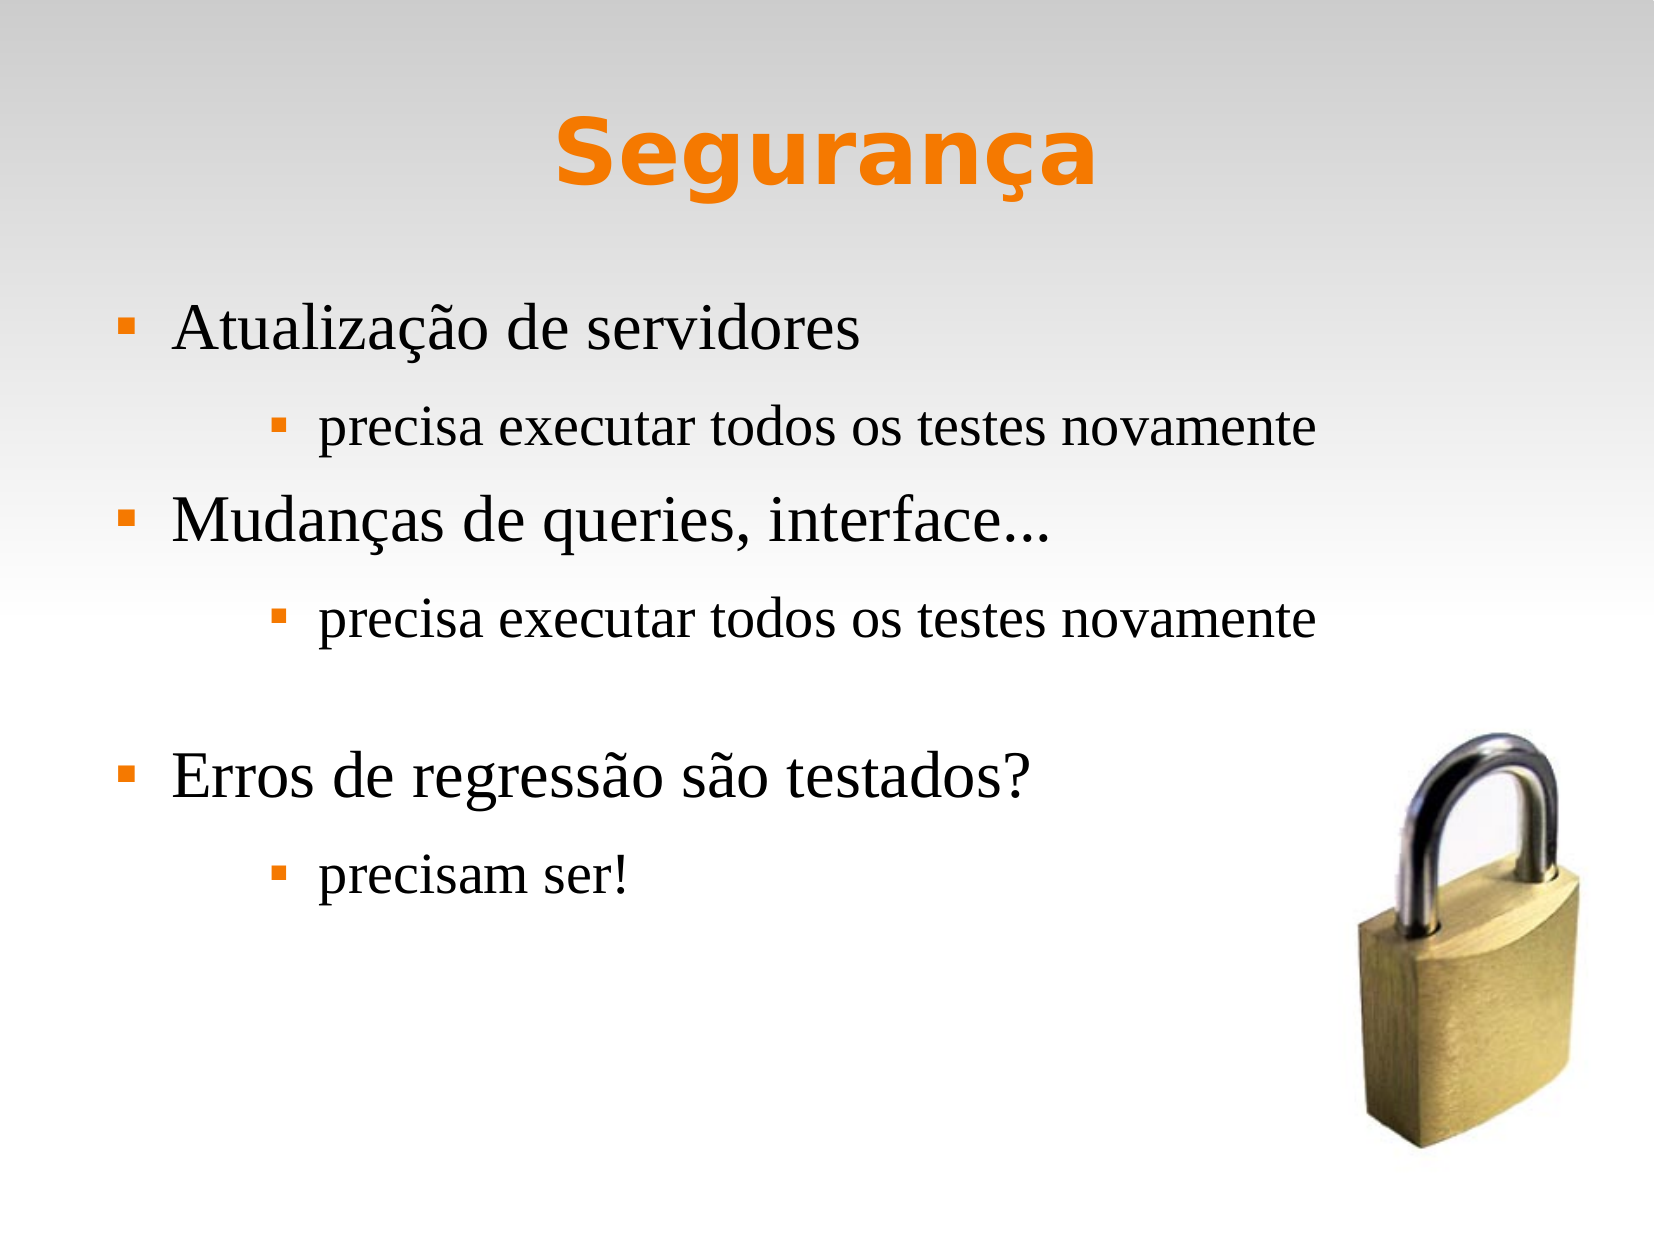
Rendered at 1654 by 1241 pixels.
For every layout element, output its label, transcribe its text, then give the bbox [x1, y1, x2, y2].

list Atualização de servidores precisa executar todos os testes novamente Mudanças de queries, interface... precisa executar todos os testes novamente Erros de regressão são testados? precisam ser! [82, 290, 1571, 1109]
title Segurança [82, 49, 1571, 257]
picture [1284, 702, 1654, 1173]
